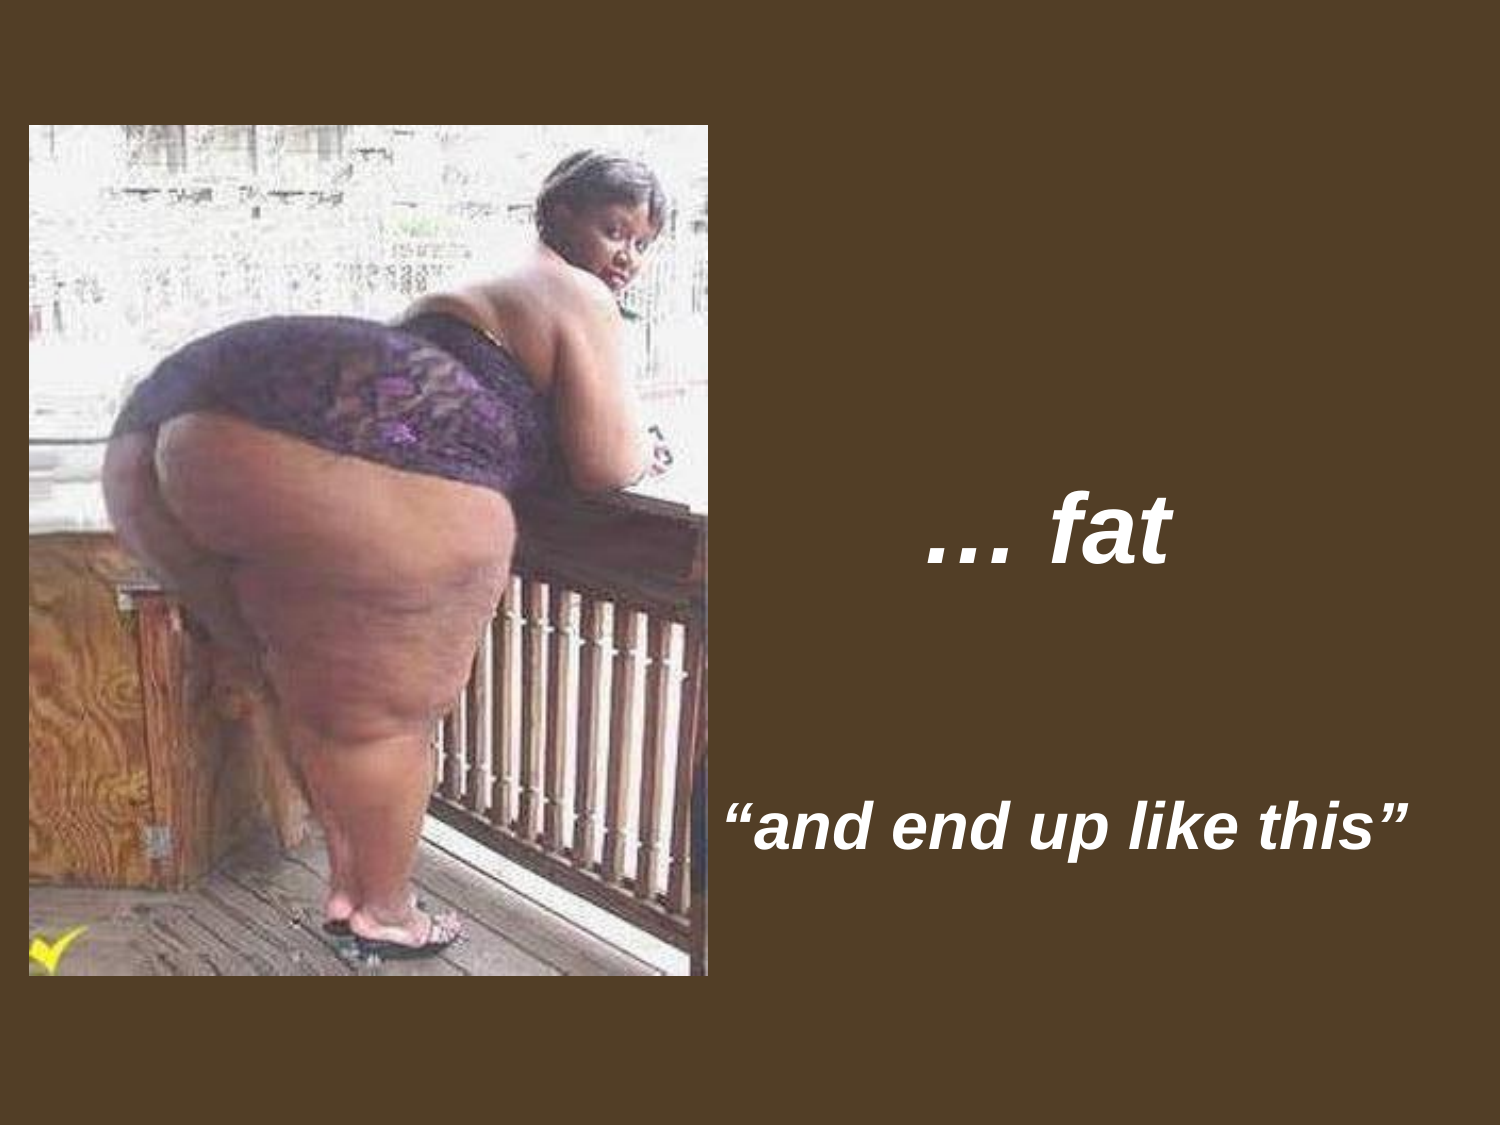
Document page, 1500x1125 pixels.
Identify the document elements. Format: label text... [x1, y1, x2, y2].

picture [29, 125, 708, 976]
list … fat “and end up like this” [75, 262, 1425, 1005]
